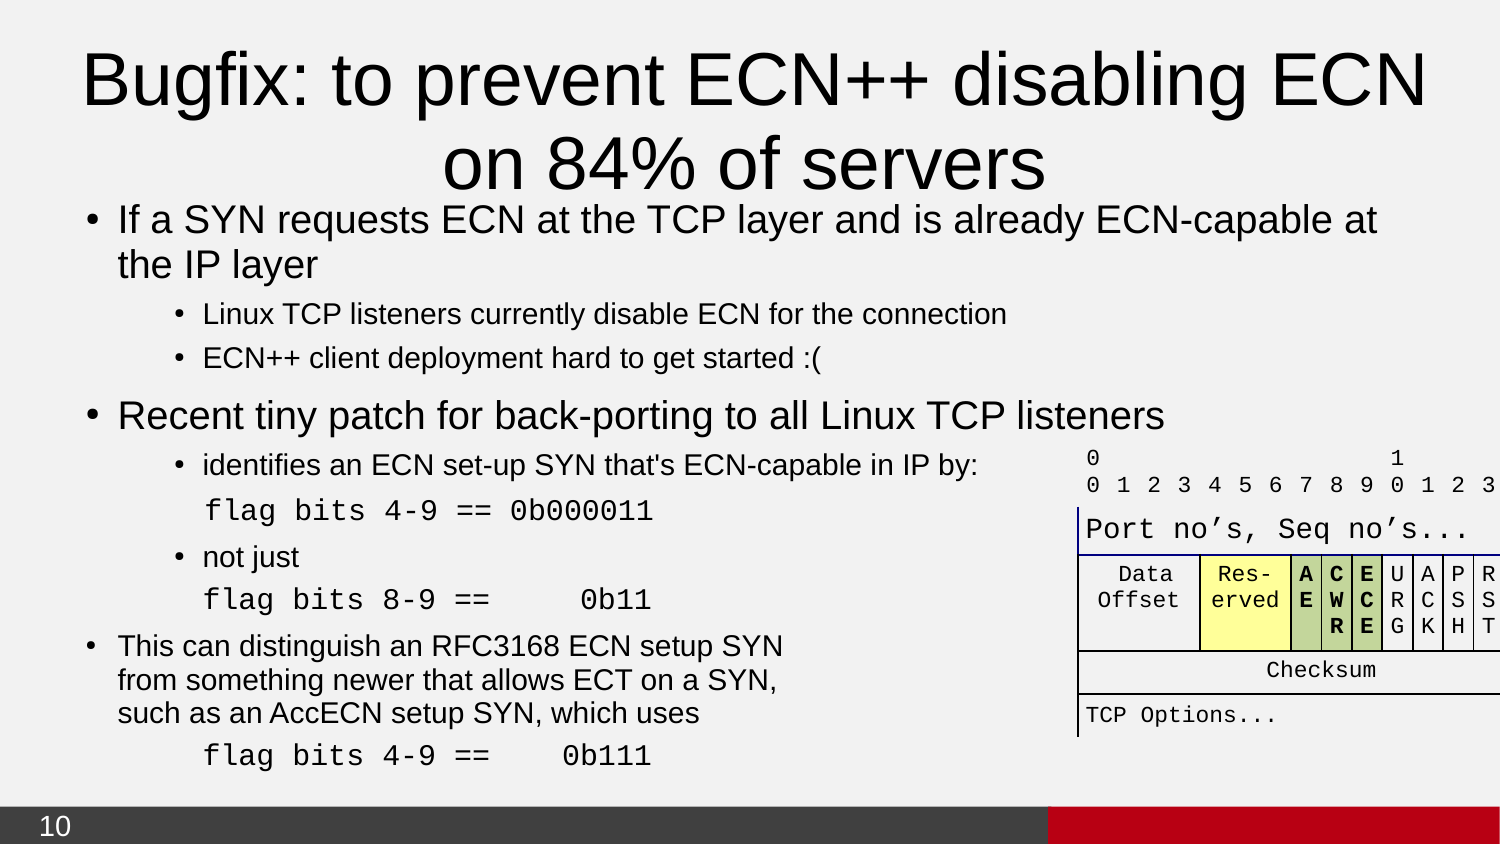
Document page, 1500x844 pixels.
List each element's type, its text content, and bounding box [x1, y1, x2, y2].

table_header 5 [1230, 436, 1261, 507]
table_header 6 [1261, 436, 1291, 507]
table_cell Res-erved [1201, 556, 1290, 650]
list If a SYN requests ECN at the TCP layer and is already ECN-capable at the IP layer Linux TCP listeners currently disable ECN for the connection ECN++ client deployment hard to get started :( Recent tiny patch for back-porting to all Linux TCP listeners identifies an ECN set-up SYN that's ECN-capable in IP by: flag bits 4-9 == 0b000011 not just flag bits 8-9 == 0b11 This can distinguish an RFC3168 ECN setup SYN from something newer that allows ECT on a SYN, such as an AccECN setup SYN, which uses flag bits 4-9 == 0b111 [75, 197, 1425, 784]
table_header 8 [1321, 436, 1352, 507]
title Bugfix: to prevent ECN++ disabling ECN on 84% of servers [80, 37, 1431, 206]
table_header 3 [1474, 436, 1500, 507]
table_cell URG [1383, 556, 1412, 650]
table_cell Data Offset [1079, 556, 1199, 650]
table_header 1 [1109, 436, 1139, 507]
table_header 00 [1078, 436, 1109, 507]
table_cell Checksum [1079, 652, 1500, 693]
table_cell AE [1292, 556, 1321, 650]
table_cell CWR [1322, 556, 1351, 650]
table_cell Port no’s, Seq no’s... [1079, 507, 1500, 554]
table_cell ACK [1414, 556, 1442, 650]
table_header 3 [1169, 436, 1200, 507]
table_cell ECE [1353, 556, 1381, 650]
table_header 1 [1413, 436, 1443, 507]
table_cell RST [1474, 556, 1500, 650]
table_header 4 [1200, 436, 1230, 507]
table_header 10 [1382, 436, 1413, 507]
table_header 2 [1139, 436, 1169, 507]
table_header 2 [1443, 436, 1474, 507]
table_header 7 [1291, 436, 1321, 507]
table_cell PSH [1444, 556, 1473, 650]
table_cell TCP Options... [1079, 695, 1500, 737]
table_header 9 [1352, 436, 1382, 507]
